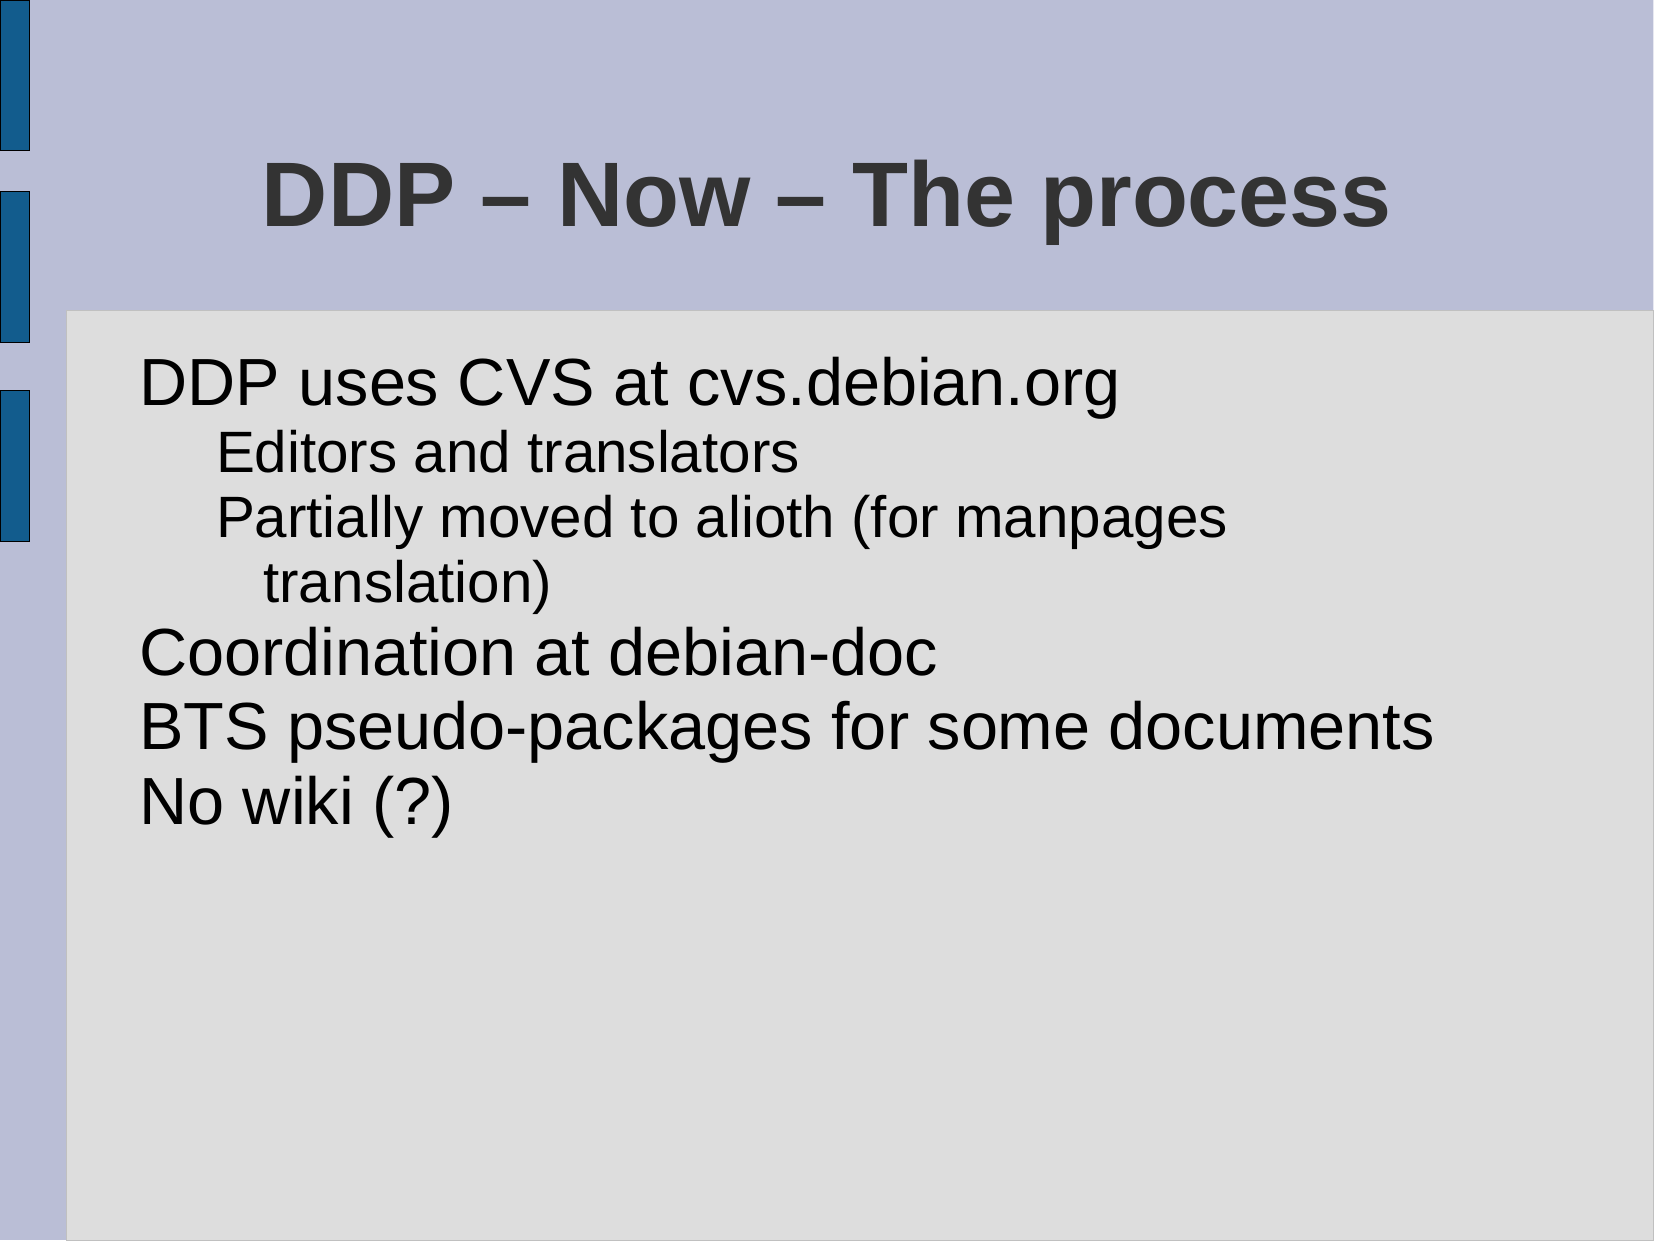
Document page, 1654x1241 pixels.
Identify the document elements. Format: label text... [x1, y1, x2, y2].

list DDP uses CVS at cvs.debian.org Editors and translators Partially moved to alioth (for manpages translation) Coordination at debian-doc BTS pseudo-packages for some documents No wiki (?) [121, 344, 1534, 1127]
title DDP – Now – The process [121, 91, 1534, 299]
